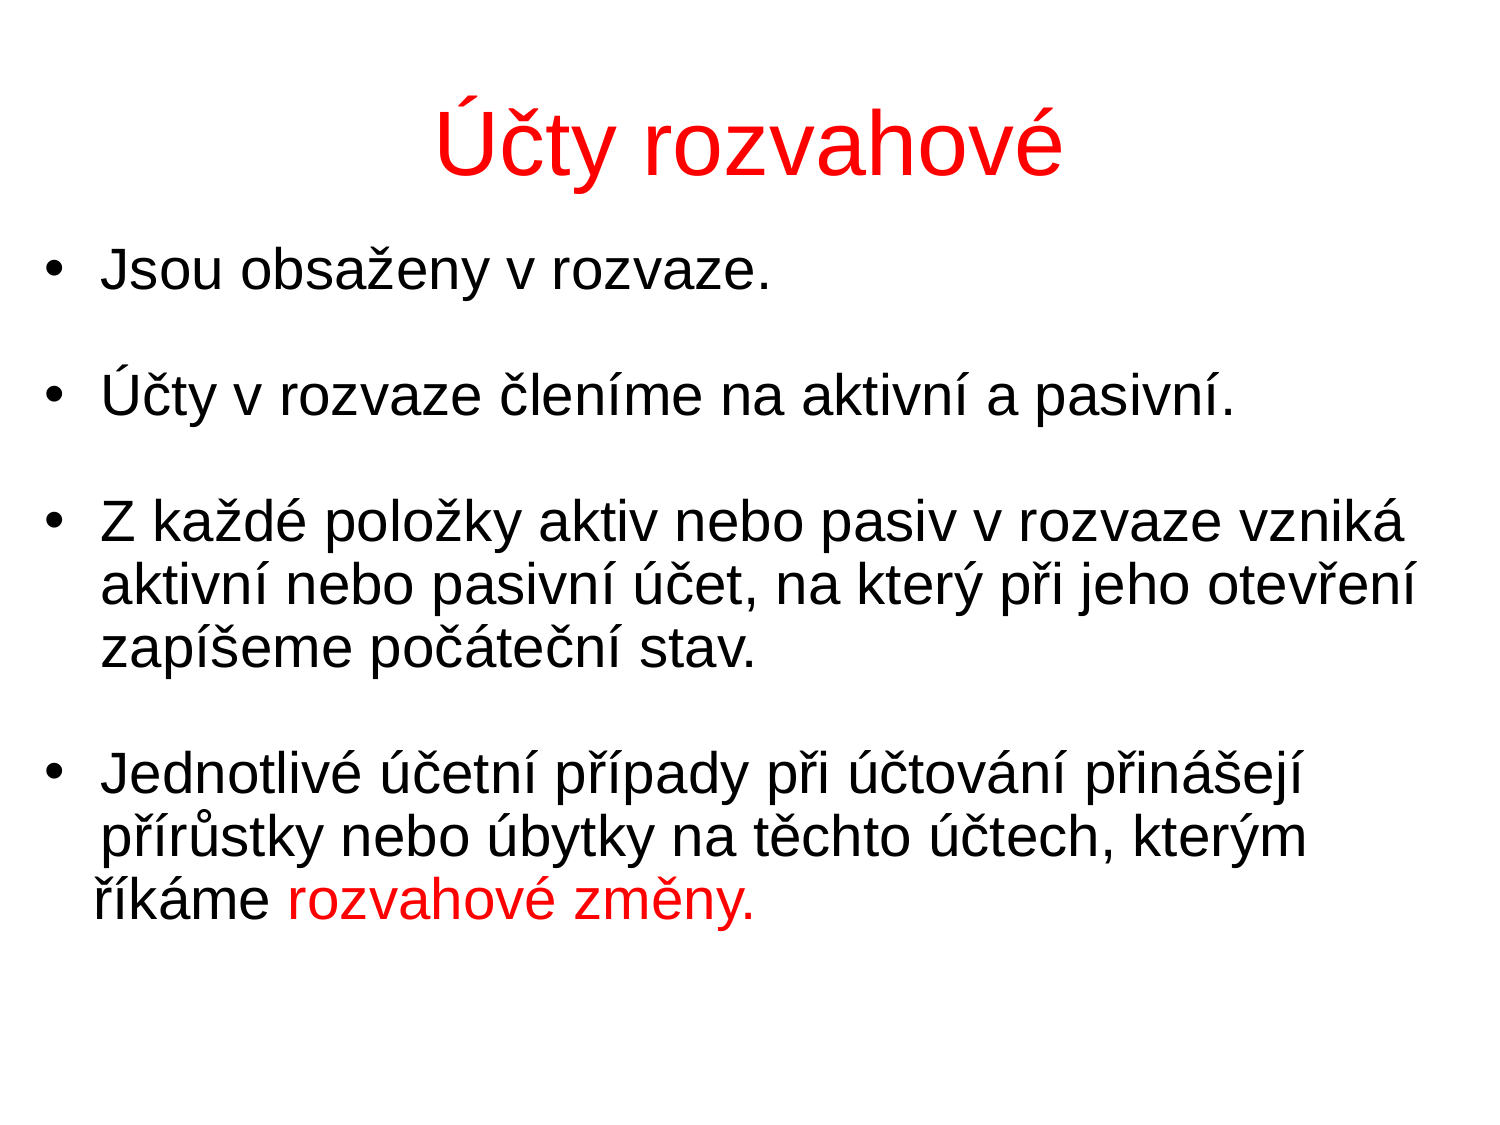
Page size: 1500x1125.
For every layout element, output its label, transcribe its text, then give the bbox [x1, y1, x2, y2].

list Jsou obsaženy v rozvaze. Účty v rozvaze členíme na aktivní a pasivní. Z každé položky aktiv nebo pasiv v rozvaze vzniká aktivní nebo pasivní účet, na který při jeho otevření zapíšeme počáteční stav. Jednotlivé účetní případy při účtování přinášejí přírůstky nebo úbytky na těchto účtech, kterým říkáme rozvahové změny. [29, 231, 1459, 1071]
title Účty rozvahové [75, 45, 1426, 231]
